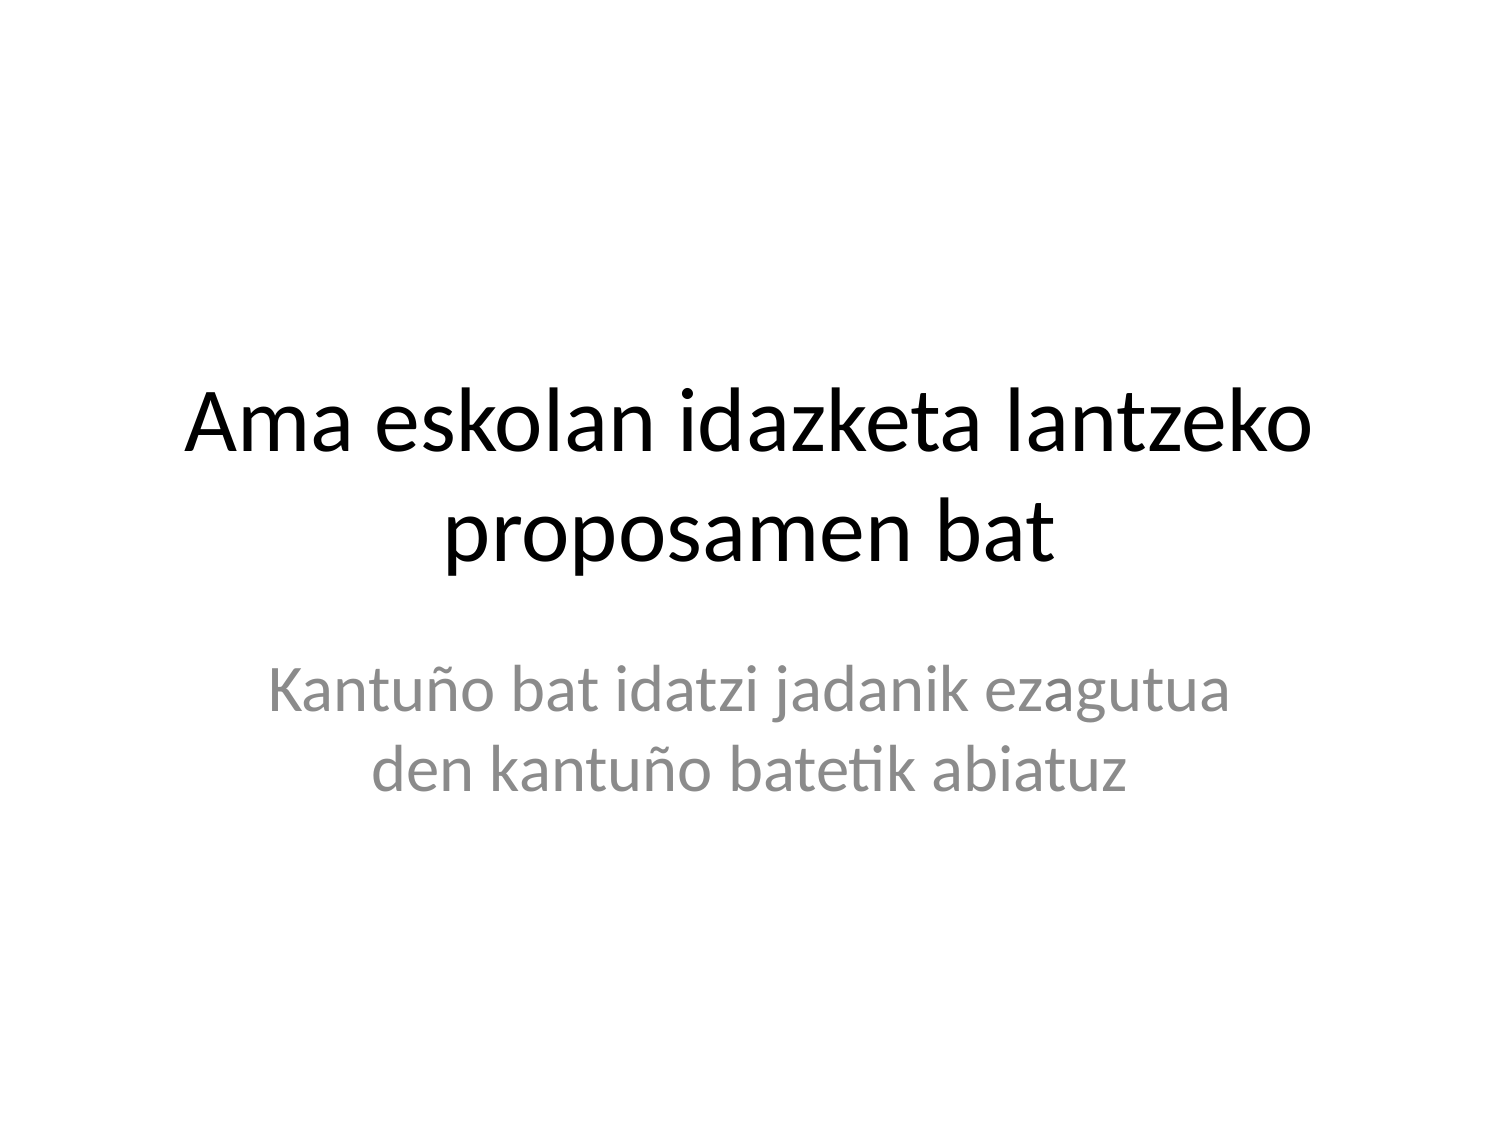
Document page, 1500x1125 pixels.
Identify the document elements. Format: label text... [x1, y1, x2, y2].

subtitle Kantuño bat idatzi jadanik ezagutua den kantuño batetik abiatuz [225, 637, 1275, 925]
title Ama eskolan idazketa lantzeko proposamen bat [112, 349, 1388, 591]
